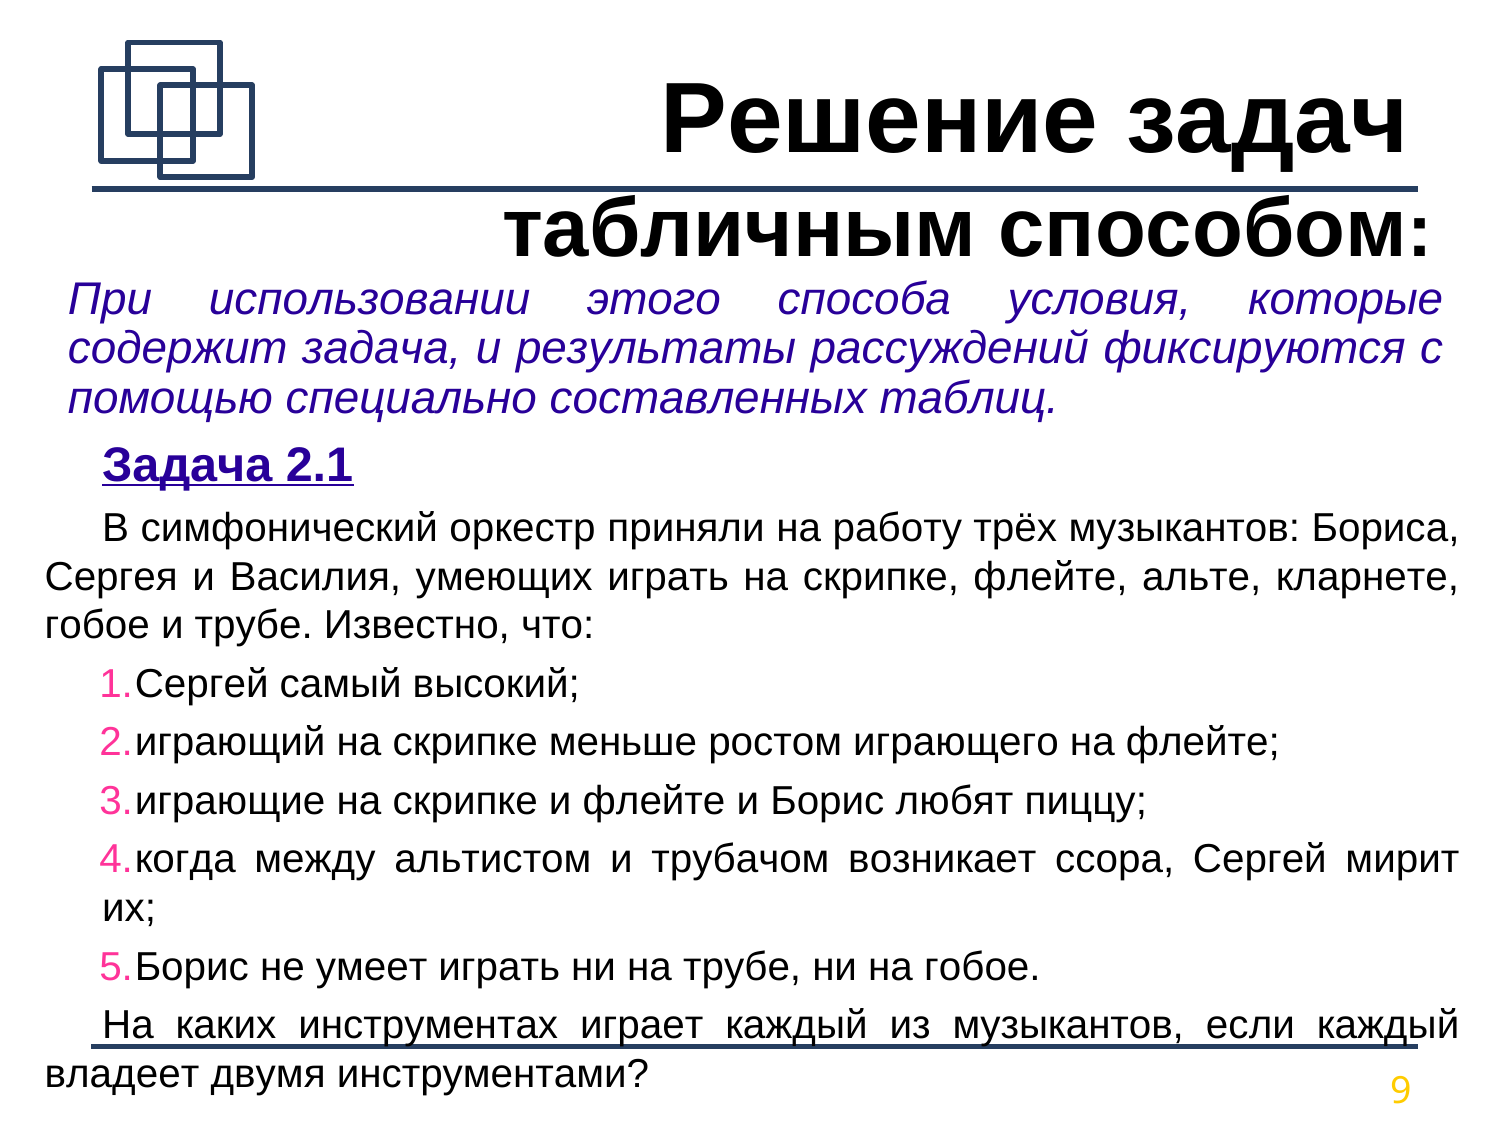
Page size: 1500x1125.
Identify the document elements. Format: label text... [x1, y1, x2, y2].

text_box При использовании этого способа условия, которые содержит задача, и результаты рассуждений фиксируются с помощью специально составленных таблиц. [53, 267, 1459, 431]
list Задача 2.1 В симфонический оркестр приняли на работу трёх музыкантов: Бориса, Сергея и Василия, умеющих играть на скрипке, флейте, альте, кларнете, гобое и трубе. Известно, что: Сергей самый высокий; играющий на скрипке меньше ростом играющего на флейте; играющие на скрипке и флейте и Борис любят пиццу; когда между альтистом и трубачом возникает ссора, Сергей мирит их; Борис не умеет играть ни на трубе, ни на гобое. На каких инструментах играет каждый из музыкантов, если каждый владеет двумя инструментами? [29, 425, 1477, 1105]
text_box Решение задач табличным способом: [41, 42, 1448, 283]
